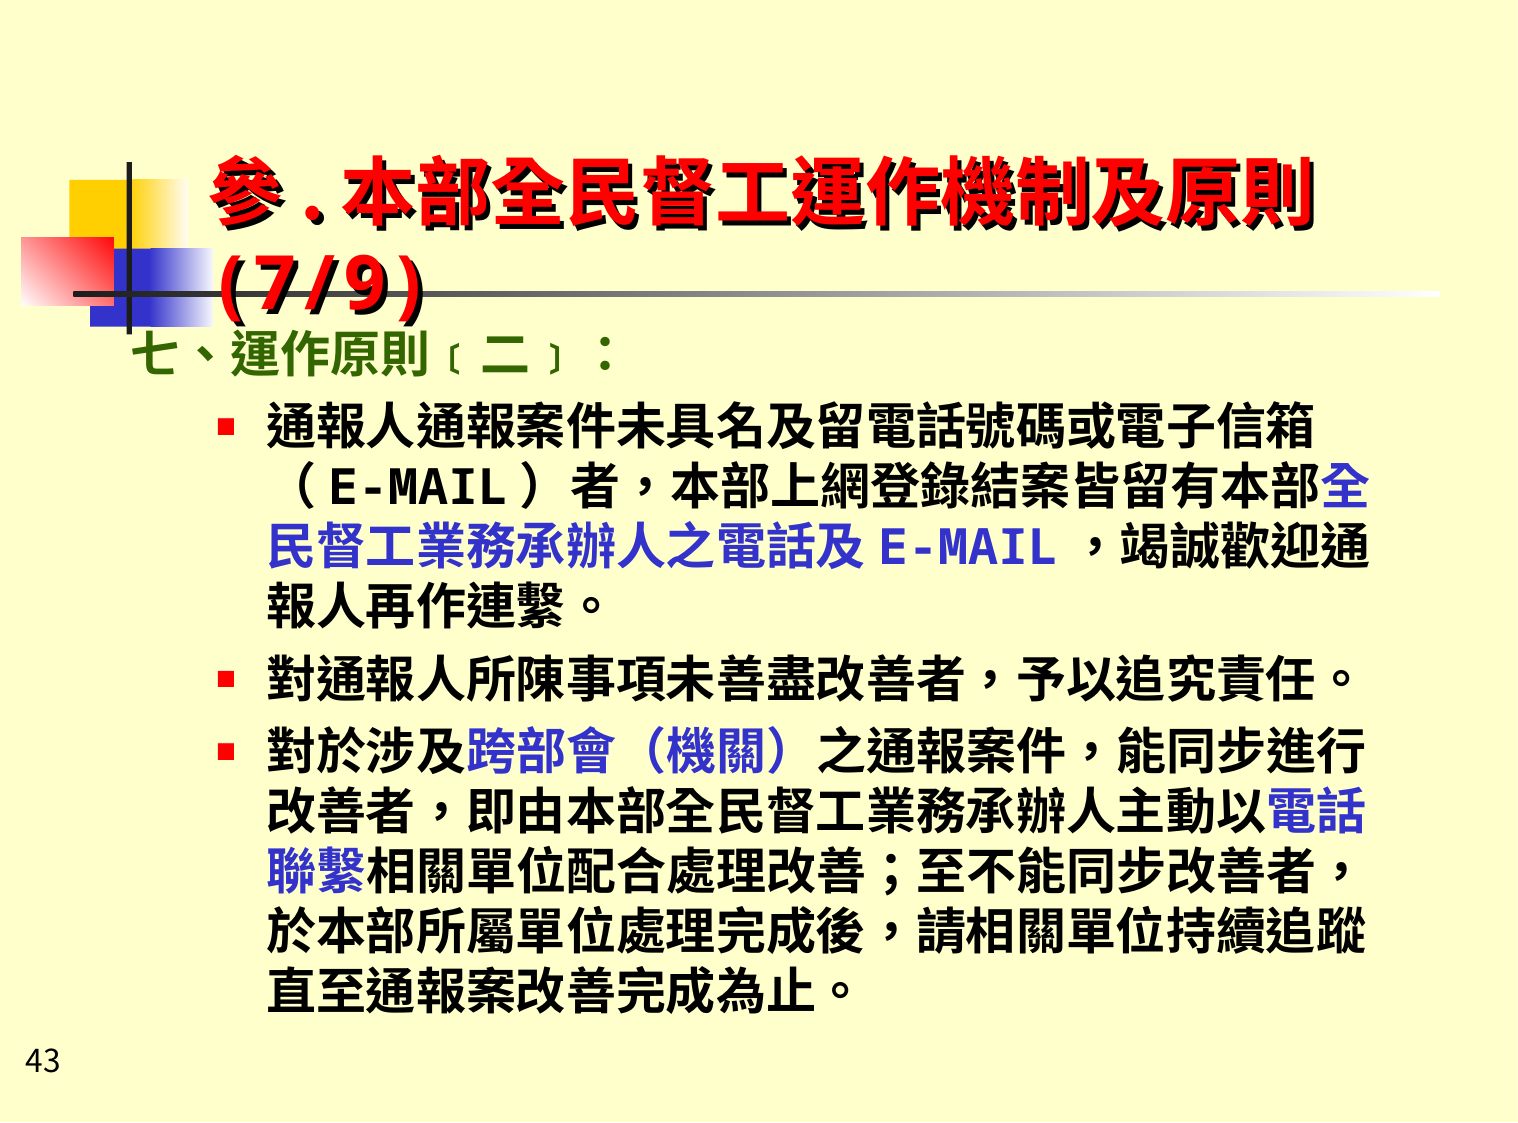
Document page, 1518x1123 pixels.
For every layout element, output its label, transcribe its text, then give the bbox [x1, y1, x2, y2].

list 七、運作原則﹝二﹞： 通報人通報案件未具名及留電話號碼或電子信箱（E-MAIL）者，本部上網登錄結案皆留有本部全民督工業務承辦人之電話及E-MAIL，竭誠歡迎通報人再作連繫。 對通報人所陳事項未善盡改善者，予以追究責任。 對於涉及跨部會（機關）之通報案件，能同步進行改善者，即由本部全民督工業務承辦人主動以電話聯繫相關單位配合處理改善；至不能同步改善者，於本部所屬單位處理完成後，請相關單位持續追蹤直至通報案改善完成為止。 [113, 313, 1429, 1045]
title 參.本部全民督工運作機制及原則(7/9) [191, 136, 1485, 275]
text_box <編號> [0, 1032, 78, 1096]
